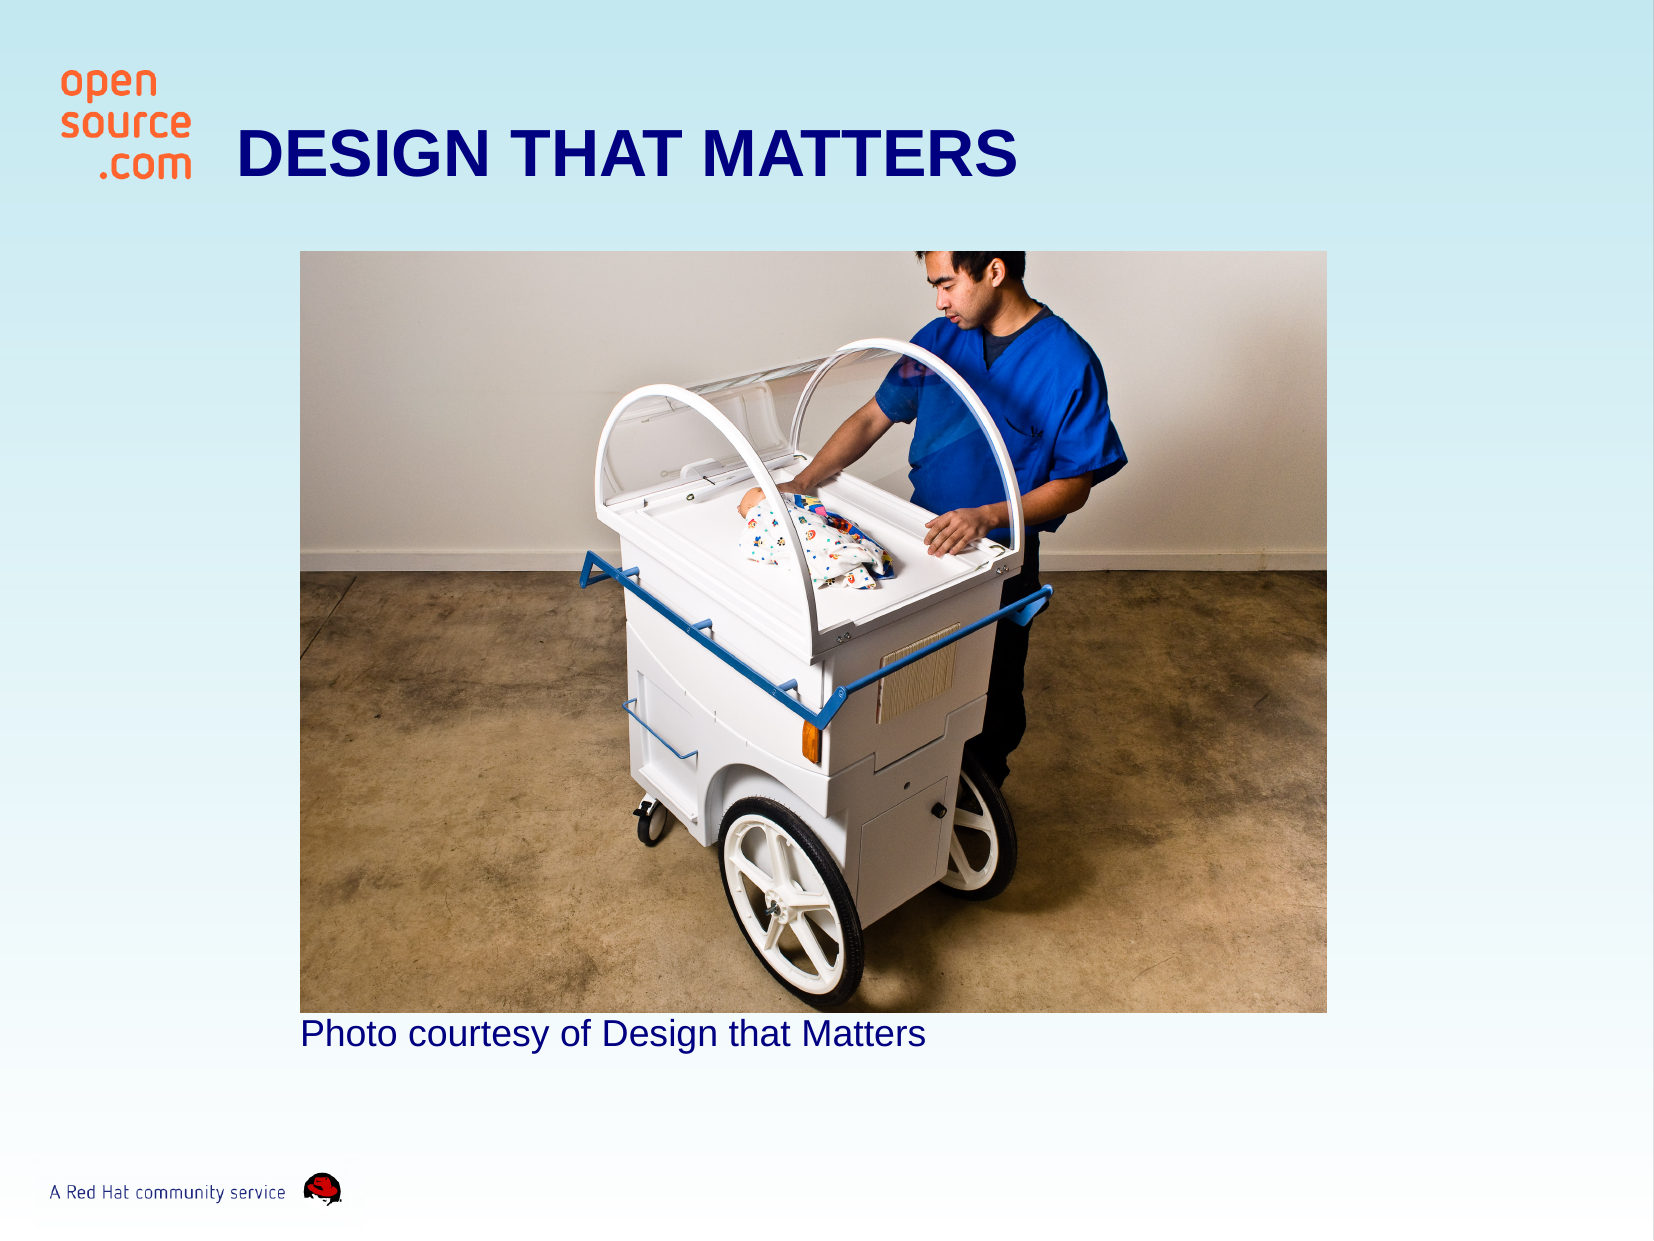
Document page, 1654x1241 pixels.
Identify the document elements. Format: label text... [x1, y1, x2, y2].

text_box Photo courtesy of Design that Matters [300, 1012, 1041, 1055]
title DESIGN THAT MATTERS [236, 56, 1654, 250]
picture [0, 0, 1654, 1241]
